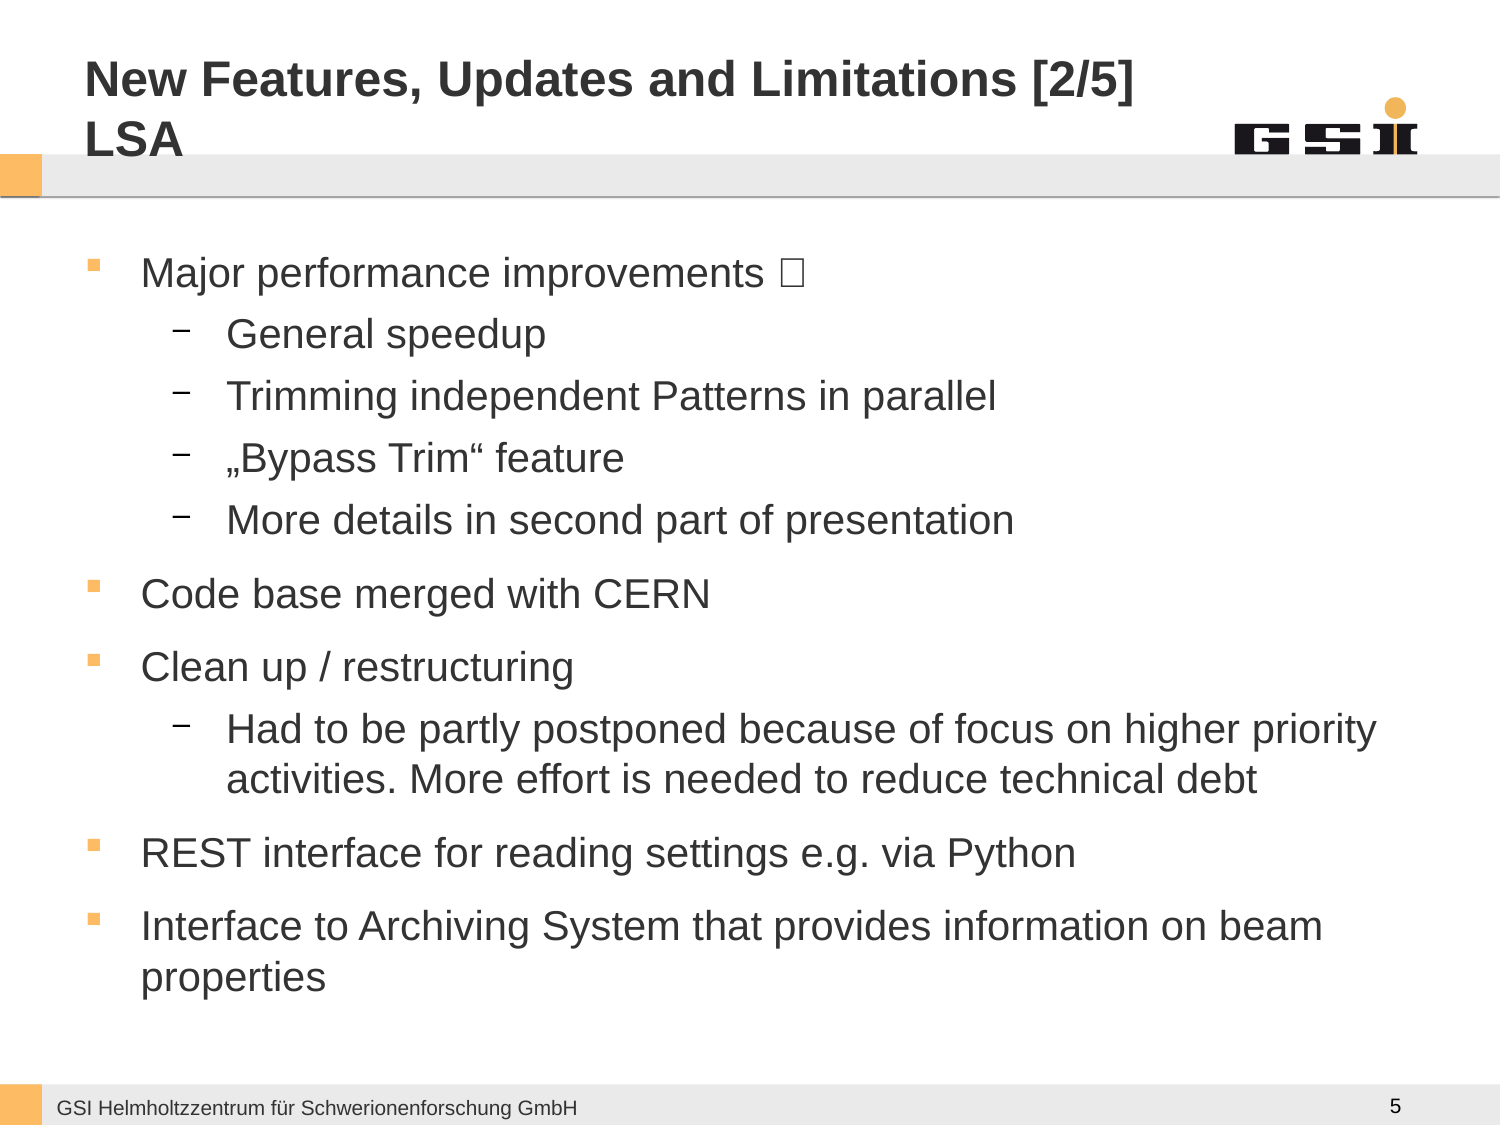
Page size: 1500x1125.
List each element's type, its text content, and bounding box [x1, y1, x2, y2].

title New Features, Updates and Limitations [2/5] LSA [69, 44, 1192, 174]
list Major performance improvements 🔗 General speedup Trimming independent Patterns in parallel „Bypass Trim“ feature More details in second part of presentation Code base merged with CERN Clean up / restructuring Had to be partly postponed because of focus on higher priority activities. More effort is needed to reduce technical debt REST interface for reading settings e.g. via Python Interface to Archiving System that provides information on beam properties [69, 237, 1417, 1043]
picture [1233, 95, 1419, 154]
